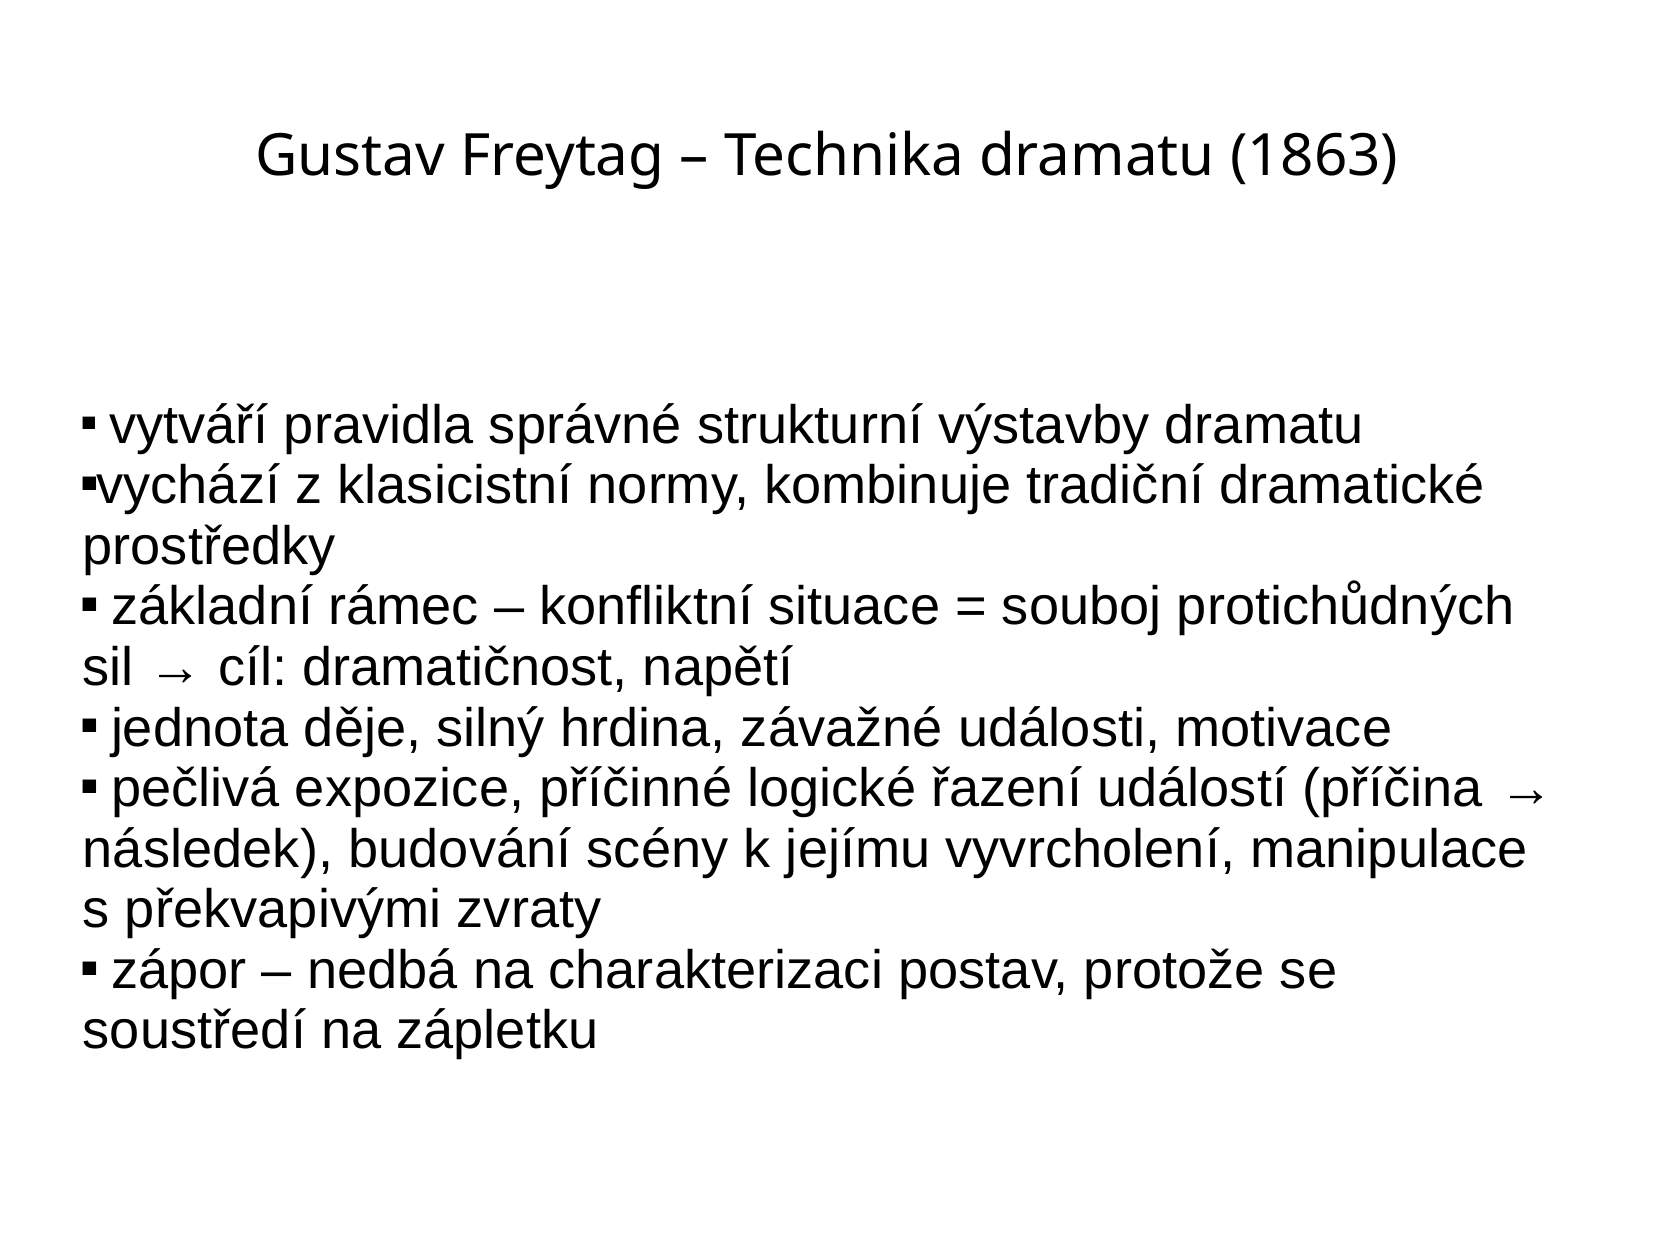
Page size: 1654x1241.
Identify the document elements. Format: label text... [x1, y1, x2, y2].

subtitle vytváří pravidla správné strukturní výstavby dramatu vychází z klasicistní normy, kombinuje tradiční dramatické prostředky základní rámec – konfliktní situace = souboj protichůdných sil → cíl: dramatičnost, napětí jednota děje, silný hrdina, závažné události, motivace pečlivá expozice, příčinné logické řazení událostí (příčina → následek), budování scény k jejímu vyvrcholení, manipulace s překvapivými zvraty zápor – nedbá na charakterizaci postav, protože se soustředí na zápletku [82, 290, 1571, 1109]
title Gustav Freytag – Technika dramatu (1863) [82, 49, 1571, 257]
